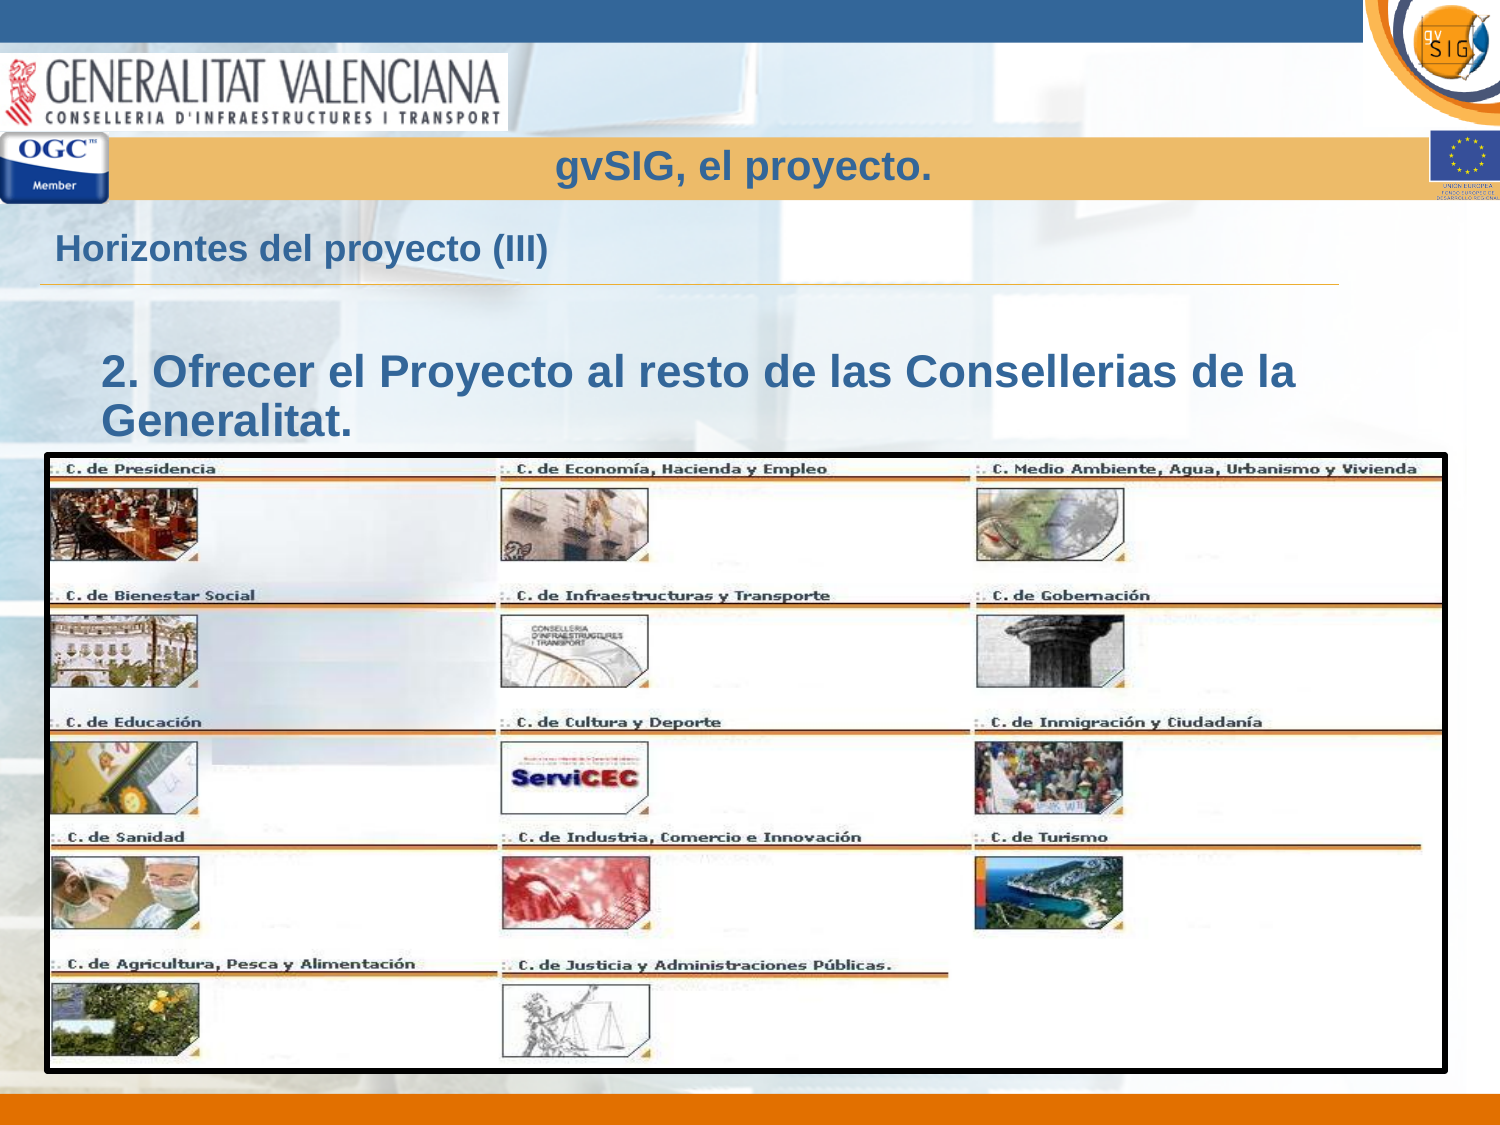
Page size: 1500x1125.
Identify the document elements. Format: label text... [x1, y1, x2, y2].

picture [1363, 0, 1500, 127]
picture [1429, 129, 1500, 200]
text_box 2. Ofrecer el Proyecto al resto de las Consellerias de la Generalitat. [101, 348, 1378, 451]
picture [50, 458, 1443, 1068]
picture [0, 132, 109, 137]
picture [0, 53, 508, 131]
text_box Horizontes del proyecto (III) [40, 221, 691, 283]
text_box gvSIG, el proyecto. [0, 137, 1488, 203]
